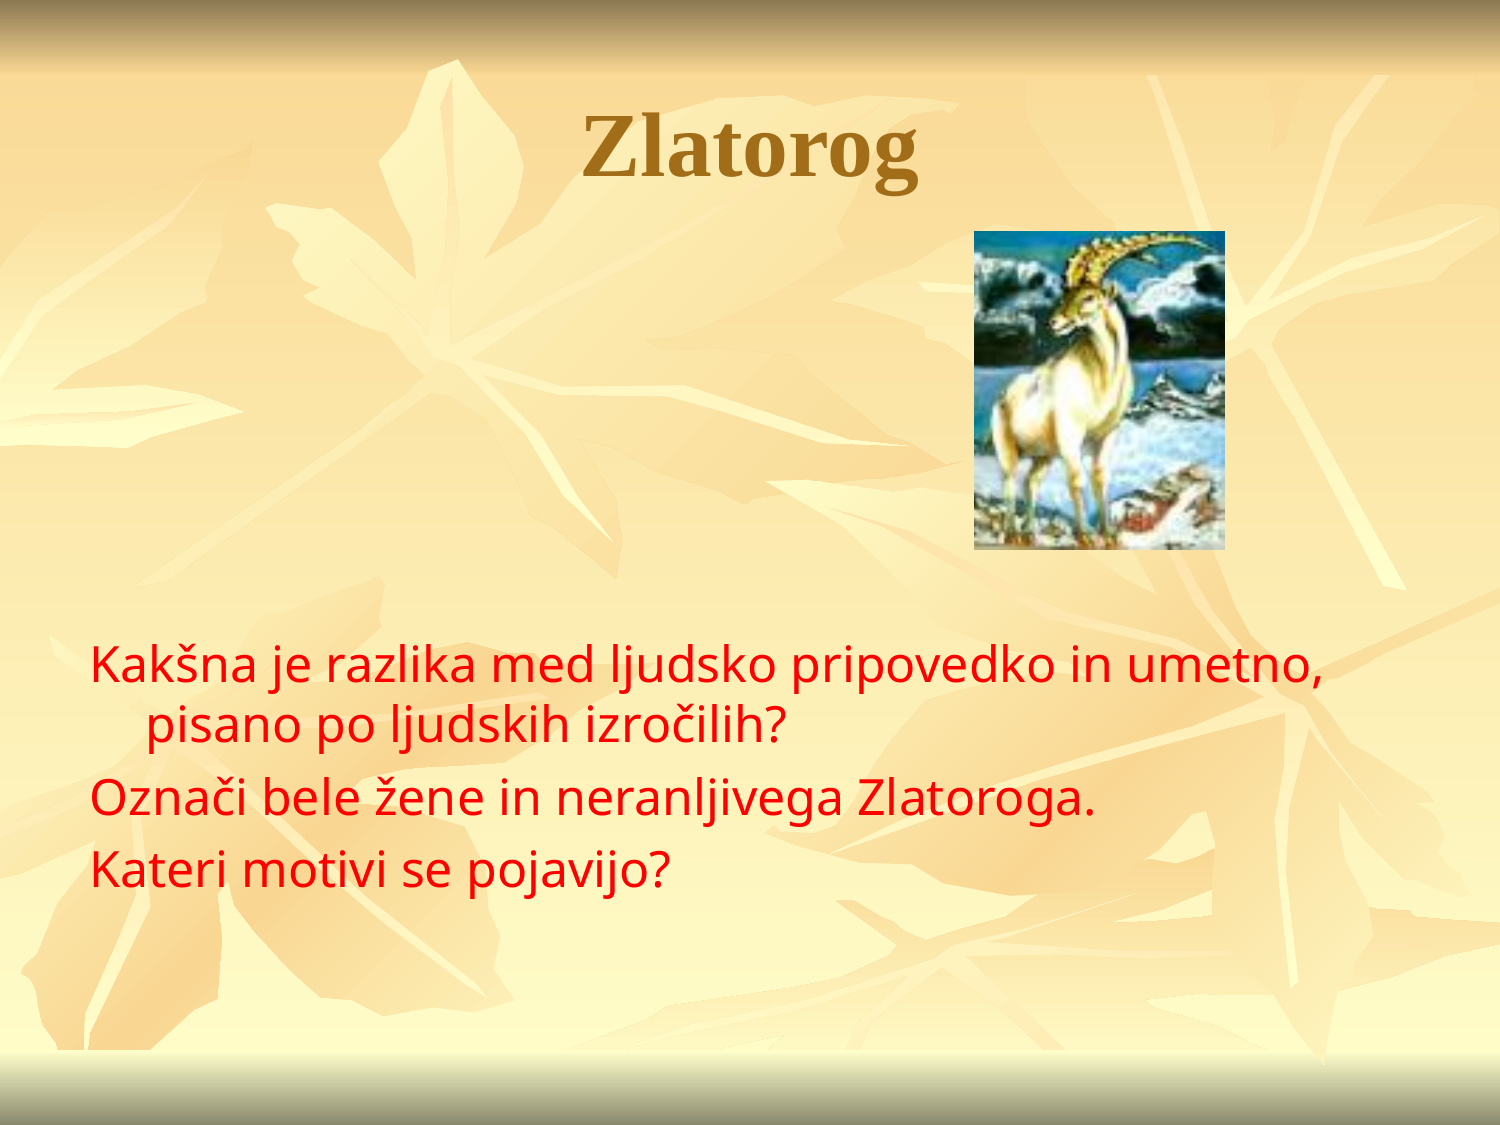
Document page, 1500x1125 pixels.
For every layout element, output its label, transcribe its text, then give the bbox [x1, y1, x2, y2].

list Kakšna je razlika med ljudsko pripovedko in umetno, pisano po ljudskih izročilih? Označi bele žene in neranljivega Zlatoroga. Kateri motivi se pojavijo? [75, 262, 1425, 916]
title Zlatorog [75, 37, 1425, 241]
picture [974, 231, 1225, 550]
